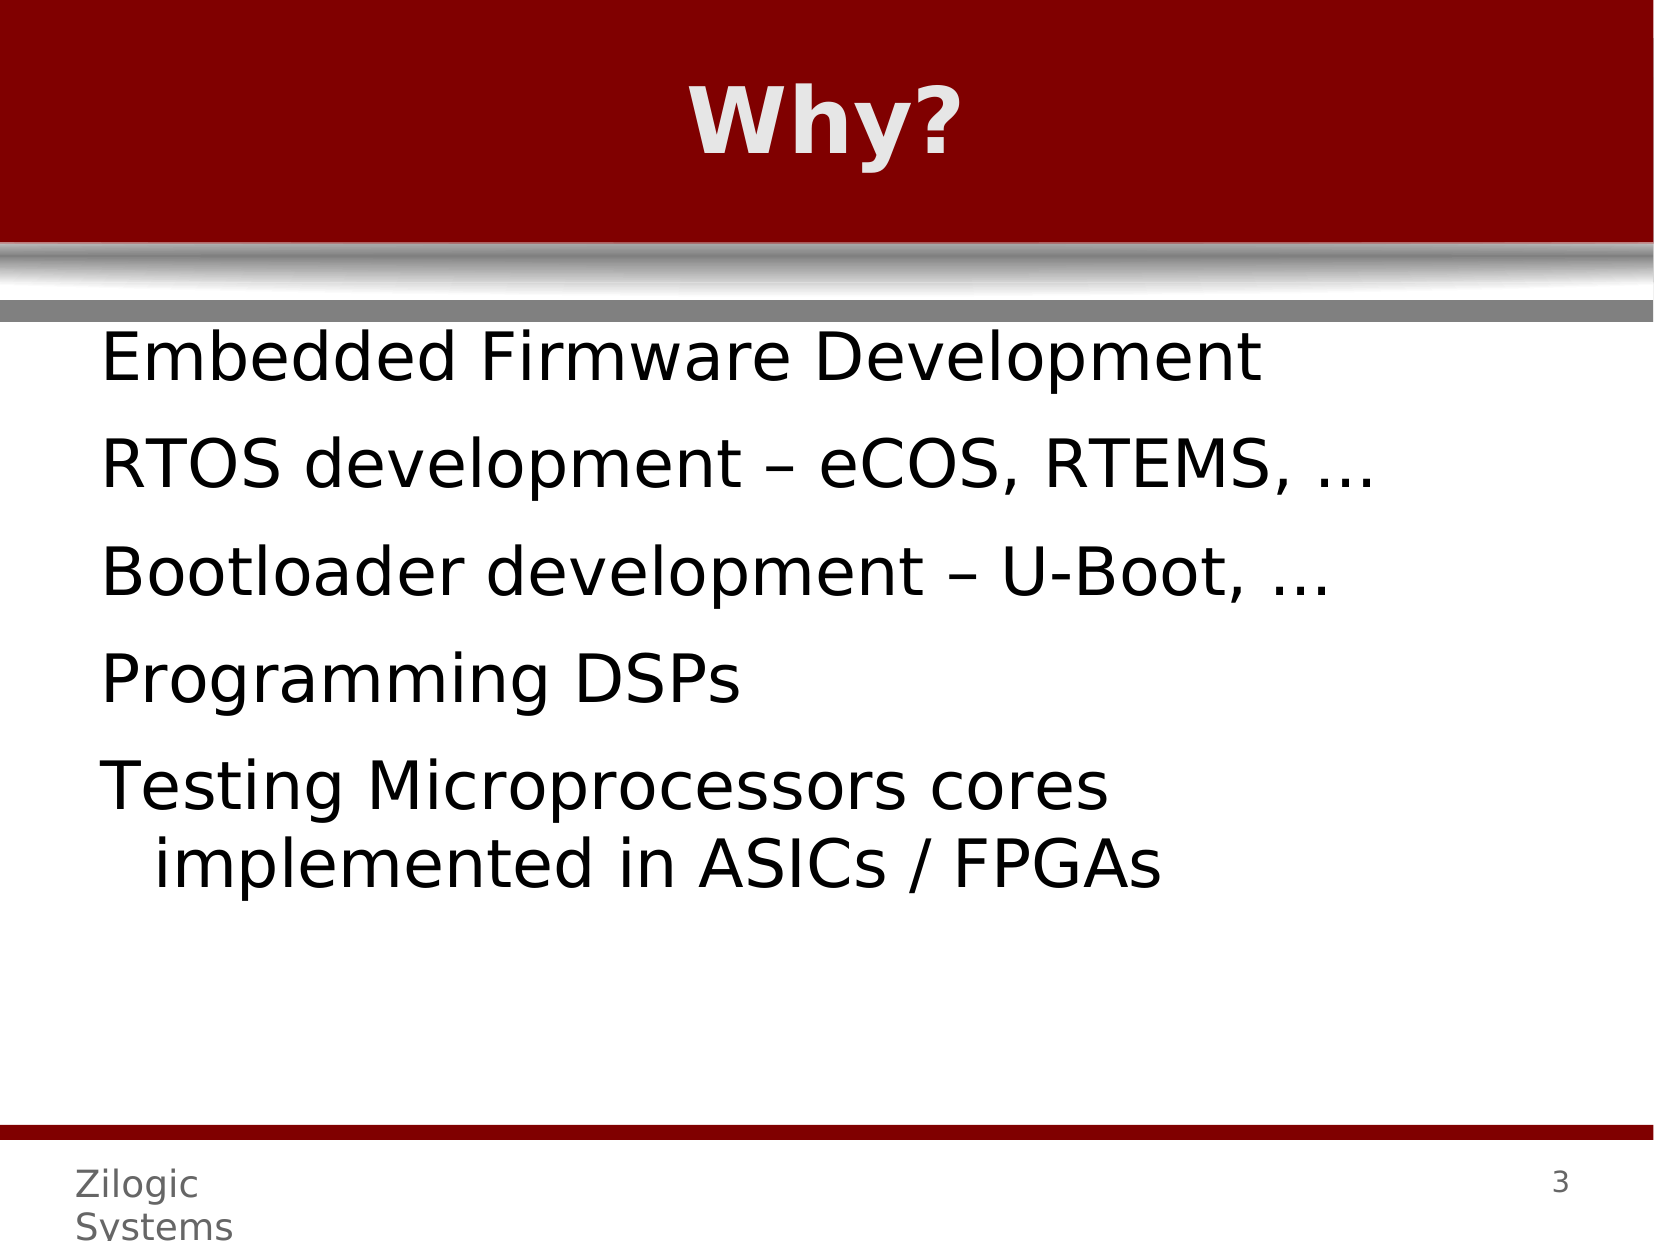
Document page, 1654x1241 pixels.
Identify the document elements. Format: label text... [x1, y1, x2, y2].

list Embedded Firmware Development RTOS development – eCOS, RTEMS, ... Bootloader development – U-Boot, ... Programming DSPs Testing Microprocessors cores implemented in ASICs / FPGAs [82, 318, 1571, 1094]
title Why? [82, 18, 1571, 226]
